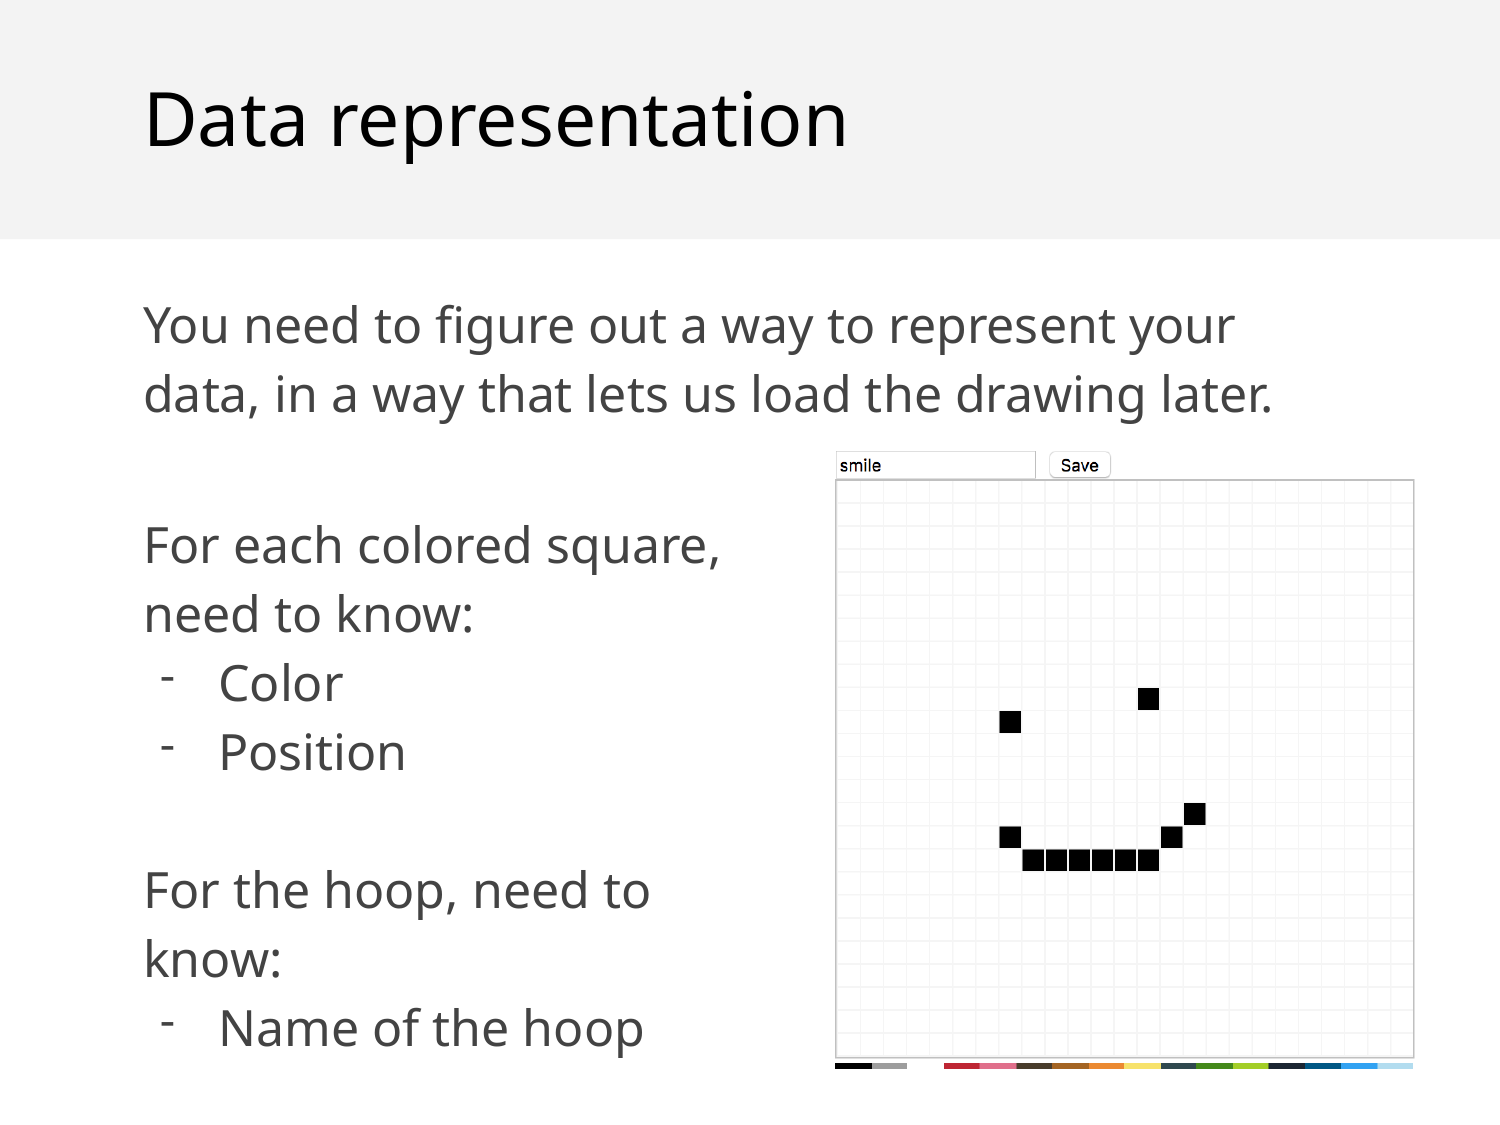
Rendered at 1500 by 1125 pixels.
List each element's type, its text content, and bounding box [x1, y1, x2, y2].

picture [827, 450, 1422, 1069]
list You need to figure out a way to represent your data, in a way that lets us load the drawing later. [128, 269, 1372, 451]
list For each colored square, need to know: Color Position For the hoop, need to know: Name of the hoop [128, 489, 816, 970]
title Data representation [128, 56, 1372, 183]
